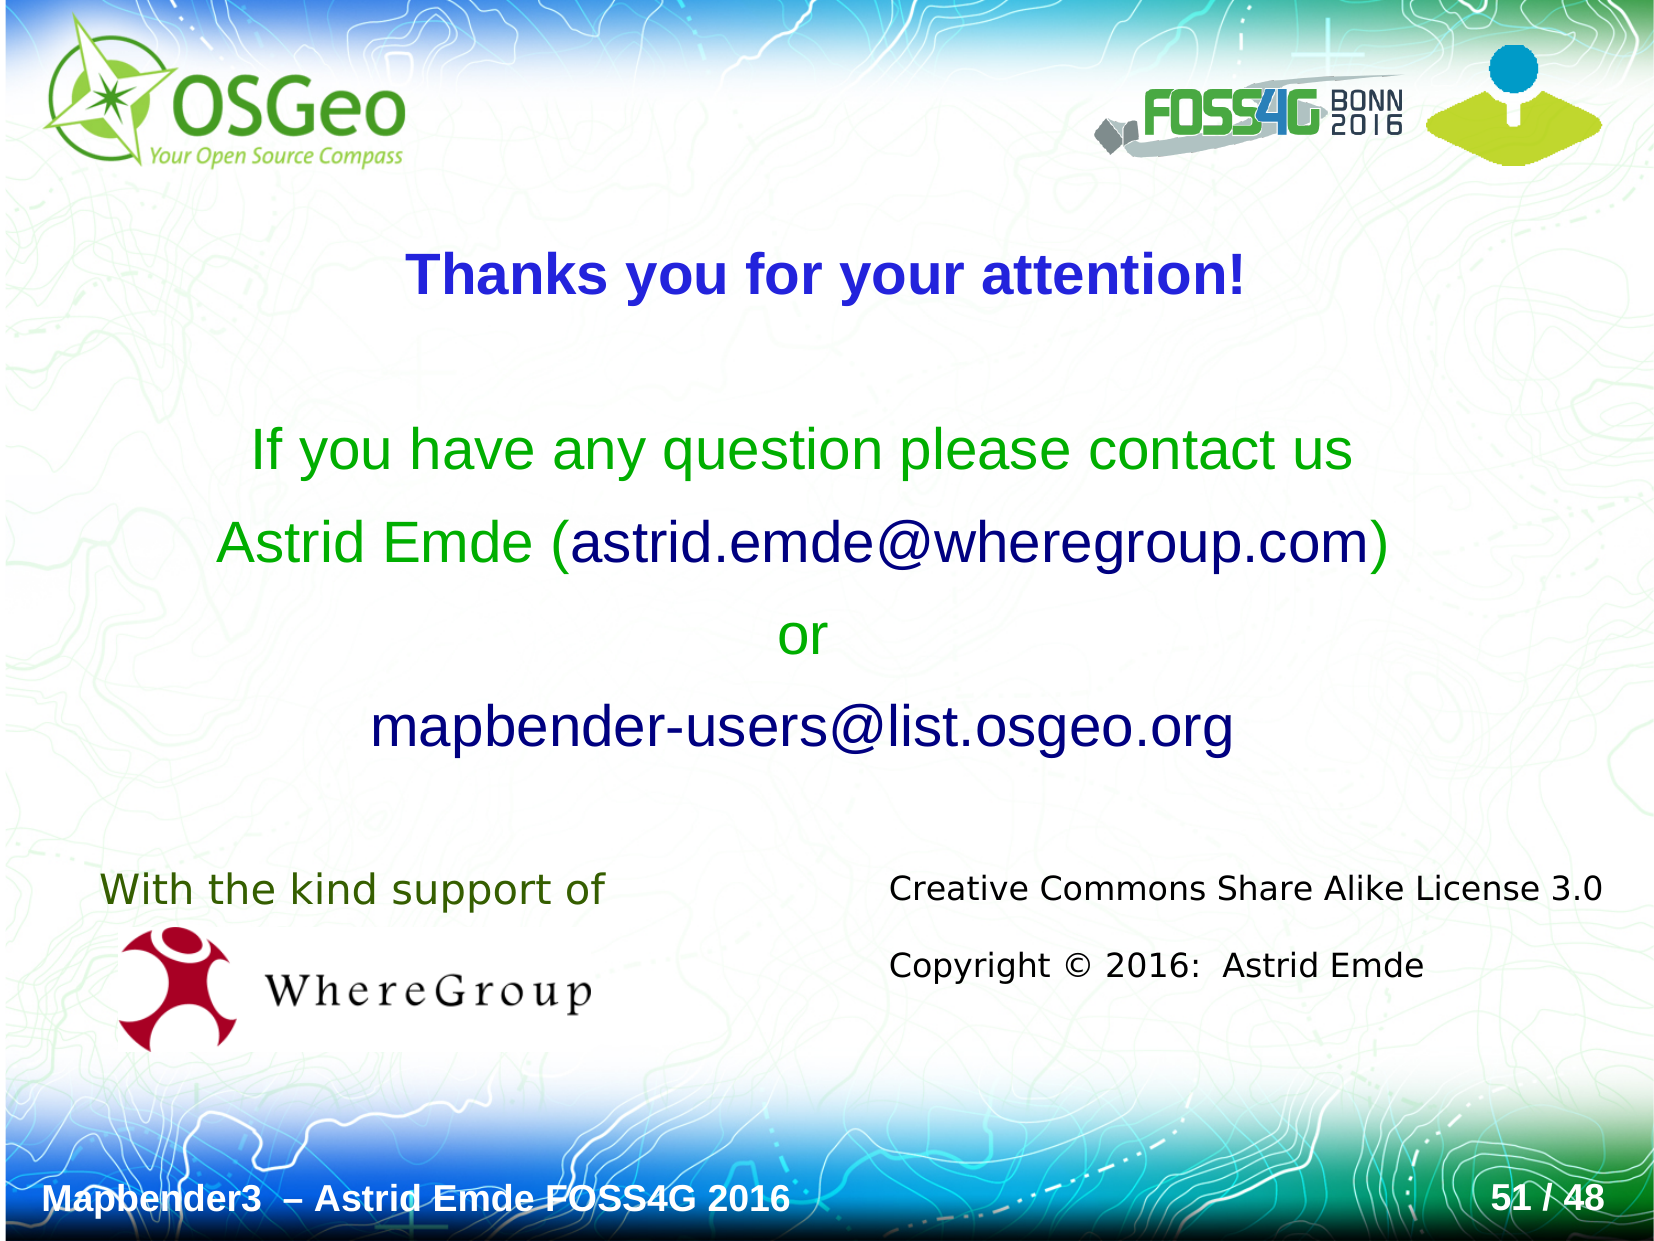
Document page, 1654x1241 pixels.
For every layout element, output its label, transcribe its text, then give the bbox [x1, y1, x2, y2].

text_box Creative Commons Share Alike License 3.0 Copyright © 2016: Astrid Emde [1548, 862, 1643, 1032]
picture [5, 0, 1654, 1241]
title Thanks you for your attention! [82, 200, 1571, 349]
list If you have any question please contact us Astrid Emde (astrid.emde@wheregroup.com) or mapbender-users@list.osgeo.org [59, 324, 1548, 1173]
